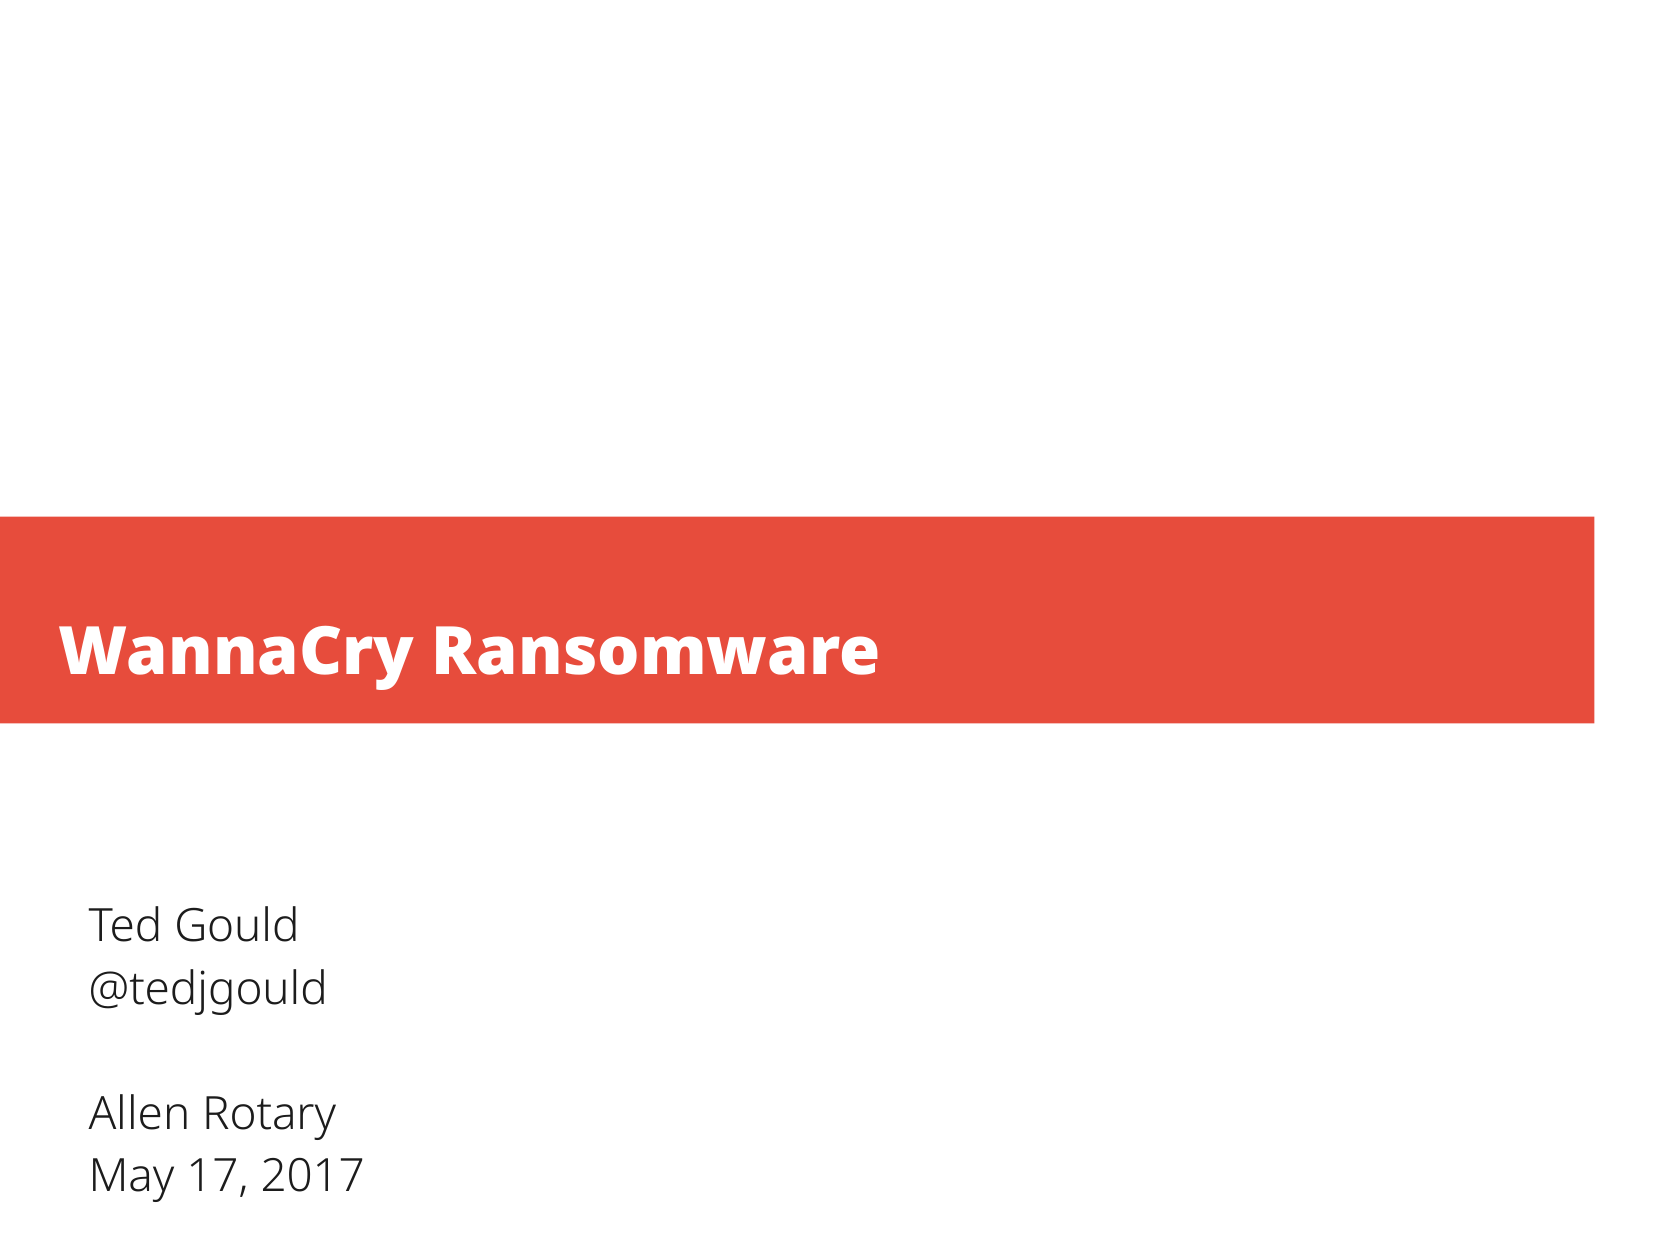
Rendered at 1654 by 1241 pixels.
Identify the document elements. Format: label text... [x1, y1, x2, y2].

title WannaCry Ransomware [59, 546, 1595, 694]
subtitle Ted Gould @tedjgould Allen Rotary May 17, 2017 [88, 767, 1595, 1182]
